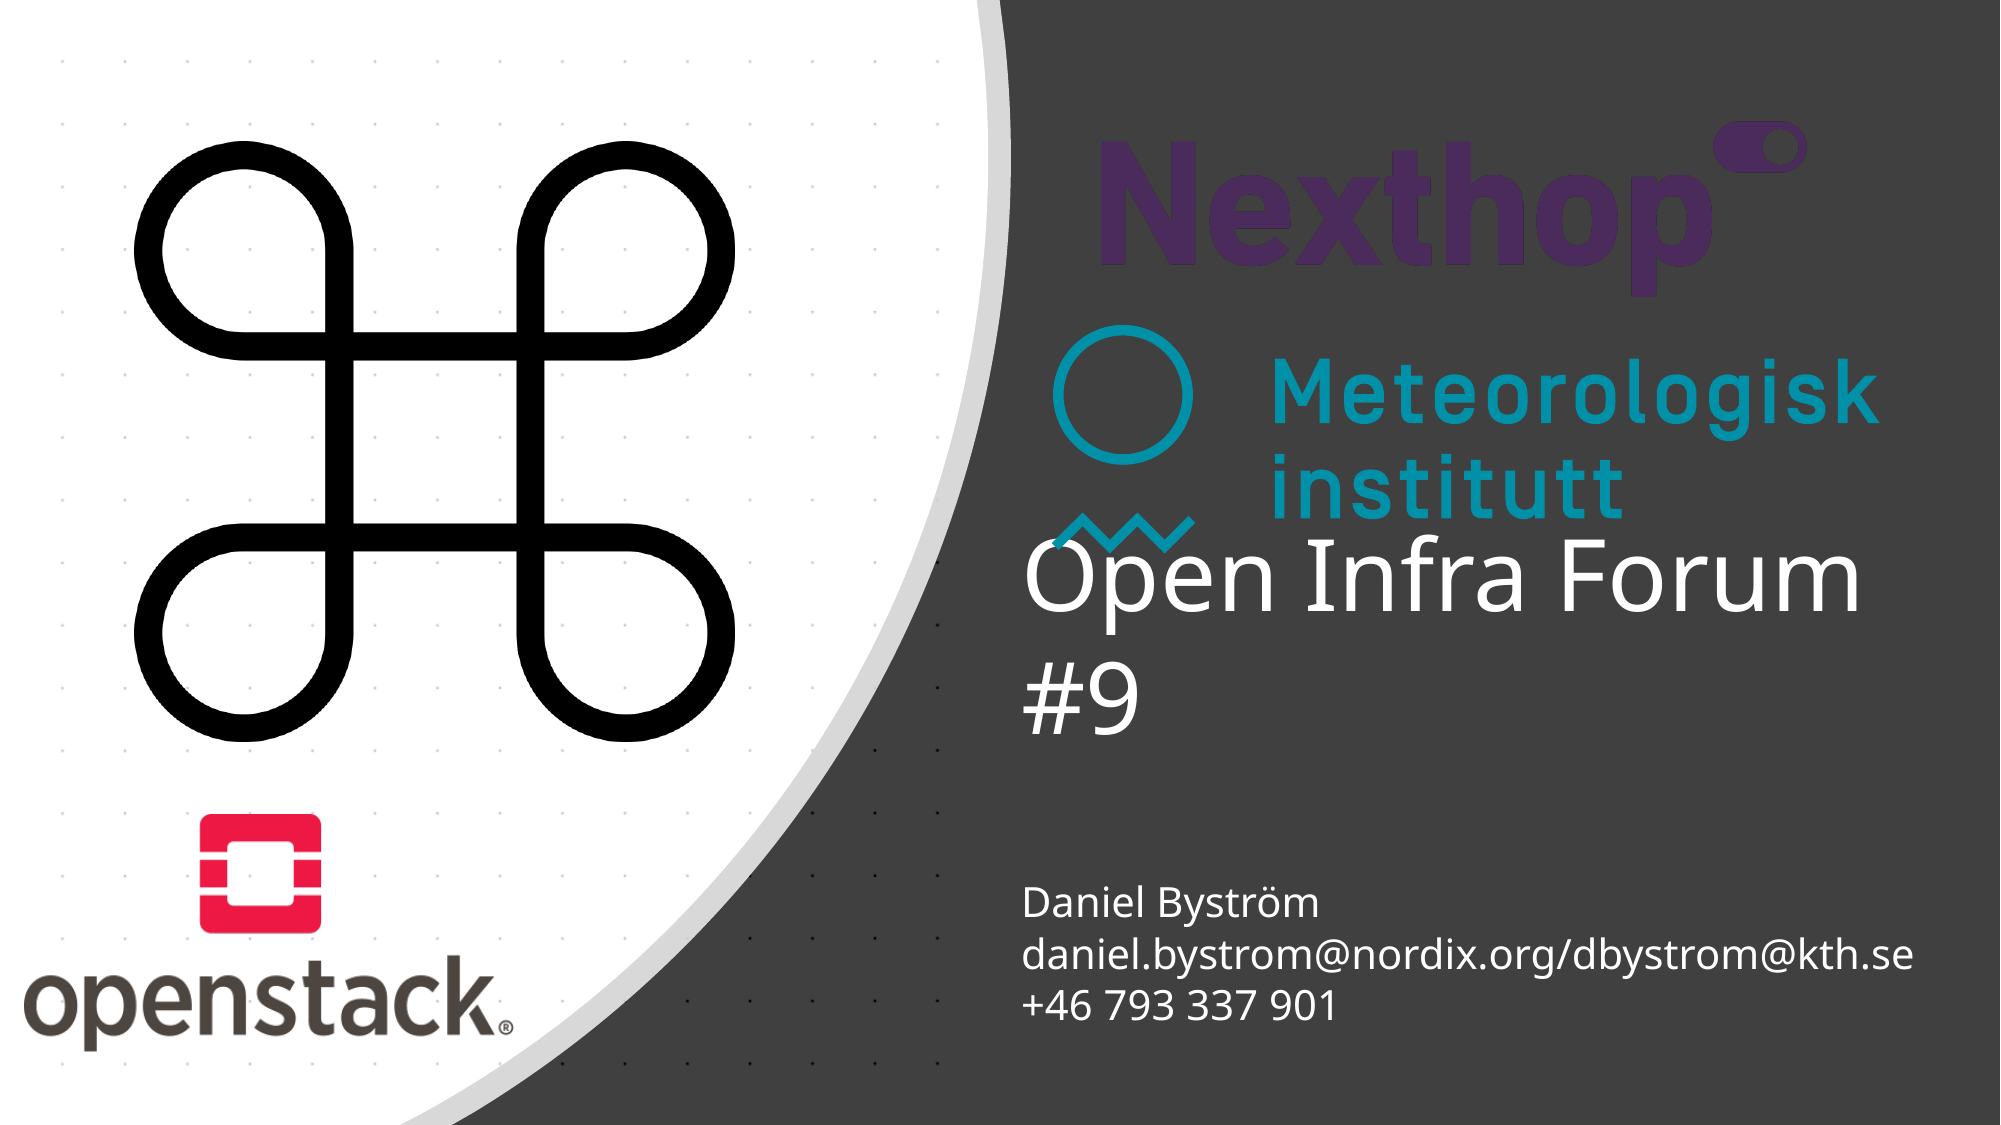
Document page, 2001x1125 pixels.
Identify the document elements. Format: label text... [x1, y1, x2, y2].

picture [24, 814, 514, 1052]
text_box [0, 0, 2000, 1125]
picture [1101, 118, 1808, 298]
picture [454, 440, 976, 1125]
text_box Open Infra Forum #9 [1006, 292, 1985, 767]
text_box Daniel Byström daniel.bystrom@nordix.org/dbystrom@kth.se +46 793 337 901 [1006, 820, 1985, 1087]
picture [134, 141, 735, 742]
picture [1049, 318, 1886, 557]
